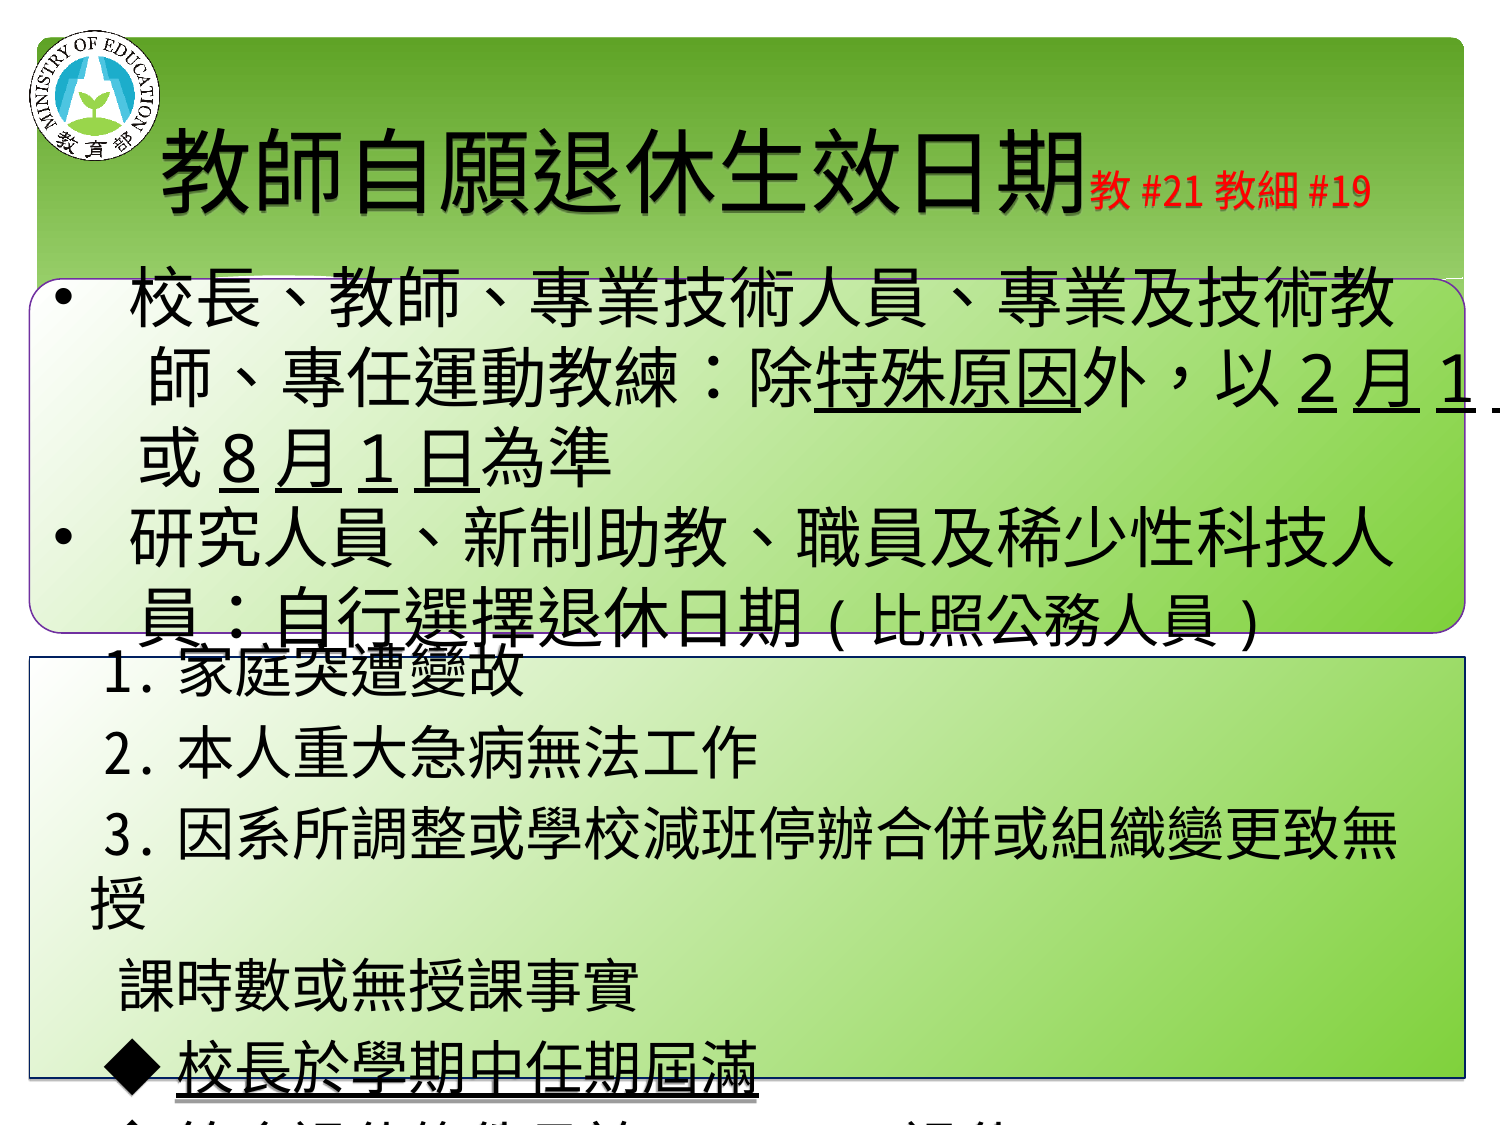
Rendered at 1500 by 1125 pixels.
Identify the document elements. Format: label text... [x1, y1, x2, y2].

picture [29, 30, 160, 161]
text_box 校長、教師、專業技術人員、專業及技術教 師、專任運動教練：除特殊原因外，以2月1日 或8月1日為準 研究人員、新制助教、職員及稀少性科技人 員：自行選擇退休日期(比照公務人員) [29, 278, 1465, 634]
list 特殊原因之認定(經學校證明不影響教學) 1.家庭突遭變故 2.本人重大急病無法工作 3.因系所調整或學校減班停辦合併或組織變更致無授 課時數或無授課事實 ◆校長於學期中任期屆滿 ◆符合退休條件且於108.6.30退休 [29, 656, 1465, 1079]
title 教師自願退休生效日期教#21教細#19 [91, 105, 1442, 233]
